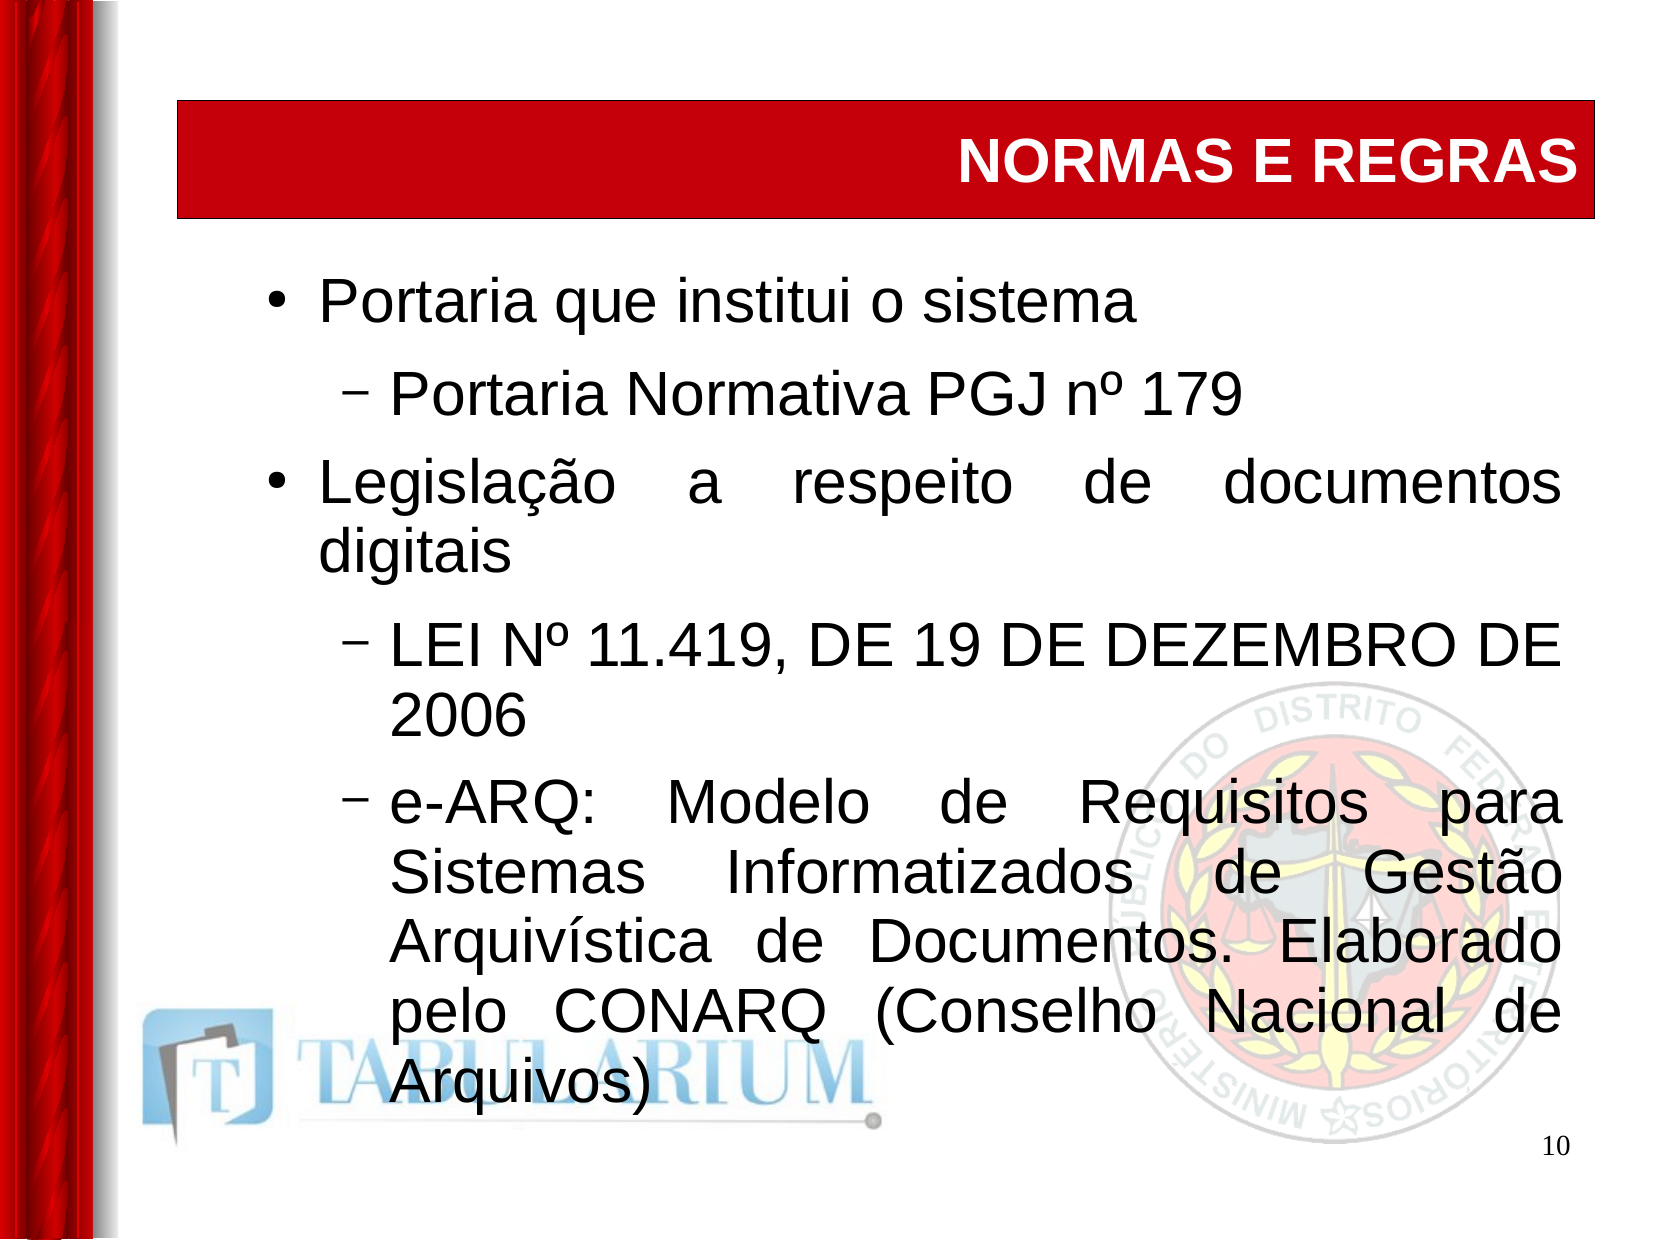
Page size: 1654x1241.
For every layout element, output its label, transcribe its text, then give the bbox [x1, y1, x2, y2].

list Portaria que institui o sistema Portaria Normativa PGJ nº 179 Legislação a respeito de documentos digitais LEI Nº 11.419, DE 19 DE DEZEMBRO DE 2006 e-ARQ: Modelo de Requisitos para Sistemas Informatizados de Gestão Arquivística de Documentos. Elaborado pelo CONARQ (Conselho Nacional de Arquivos) [177, 265, 1565, 1114]
text_box NORMAS E REGRAS [206, 118, 1595, 205]
